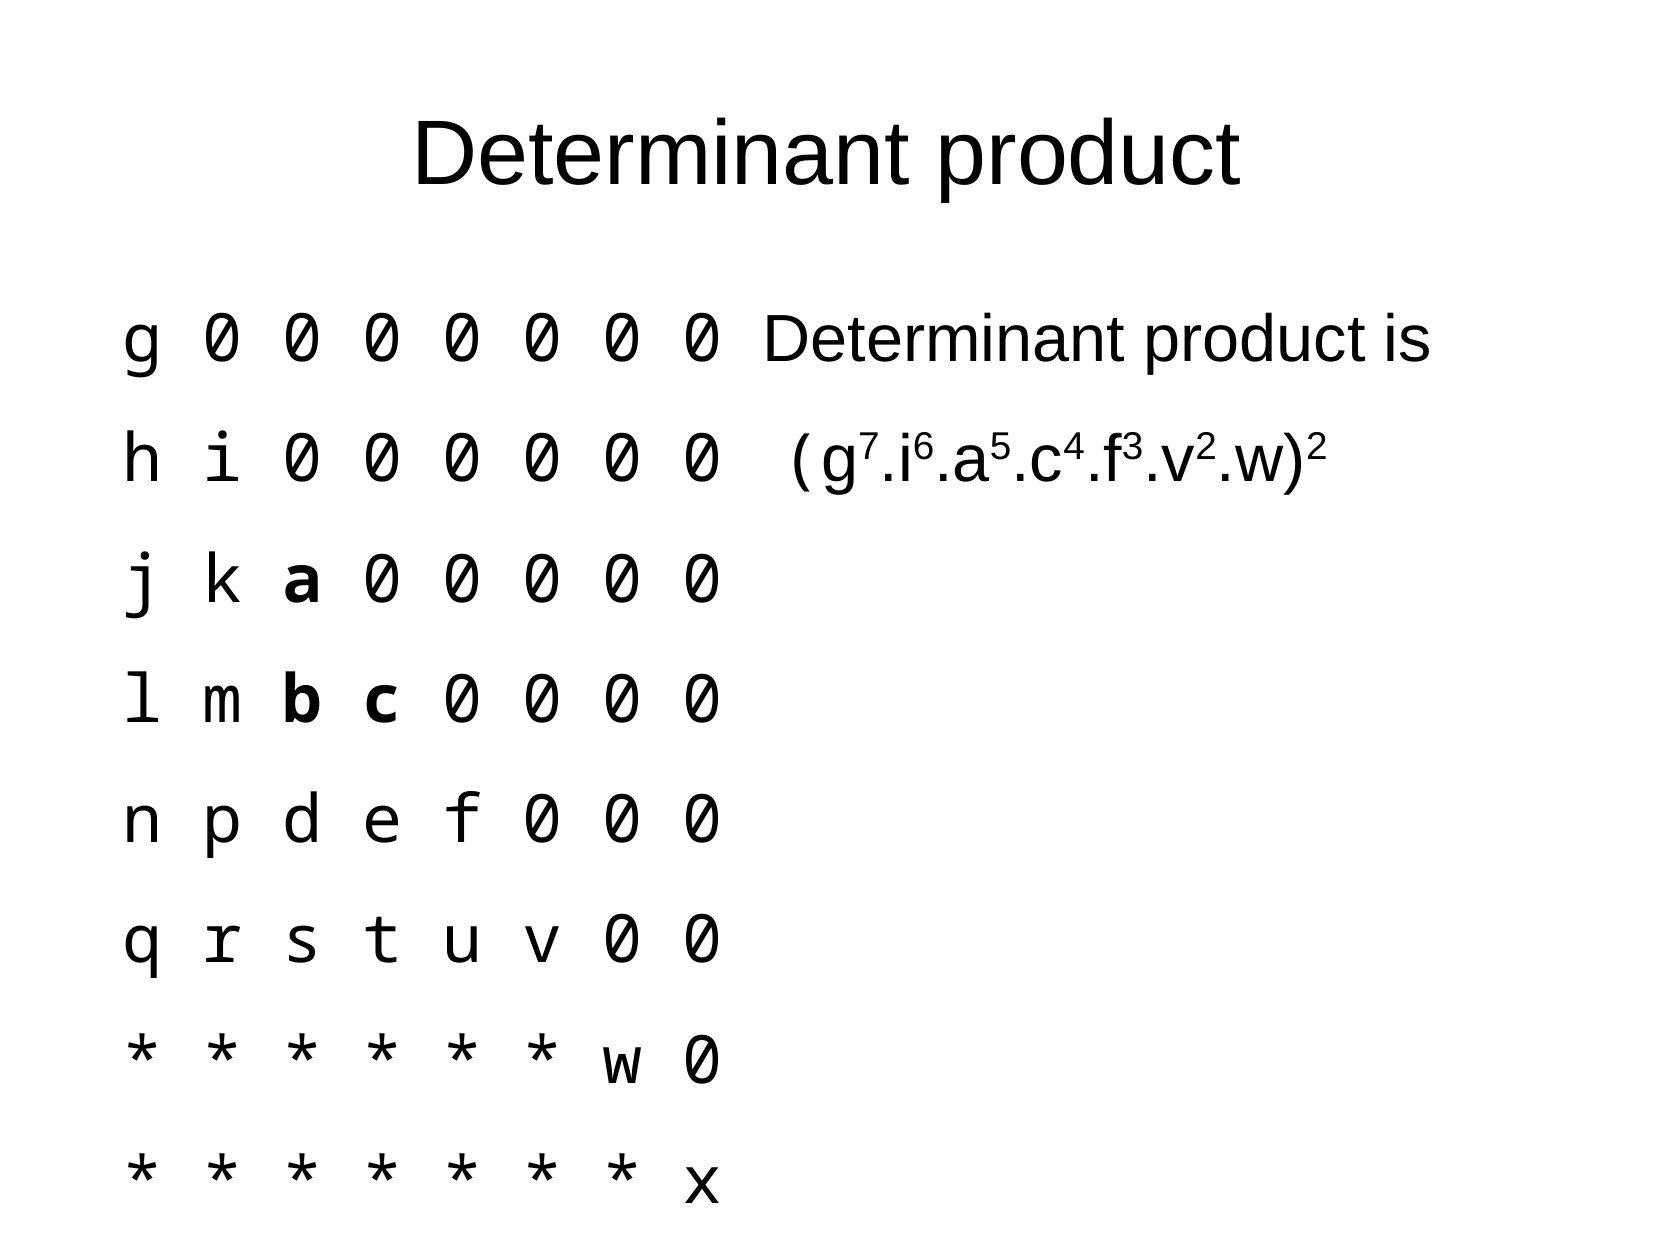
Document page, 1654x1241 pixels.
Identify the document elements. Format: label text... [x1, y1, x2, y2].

list g 0 0 0 0 0 0 0 Determinant product is h i 0 0 0 0 0 0 (g7.i6.a5.c4.f3.v2.w)2 j k a 0 0 0 0 0 l m b c 0 0 0 0 n p d e f 0 0 0 q r s t u v 0 0 * * * * * * w 0 * * * * * * * x [82, 290, 1571, 1109]
title Determinant product [82, 49, 1571, 257]
